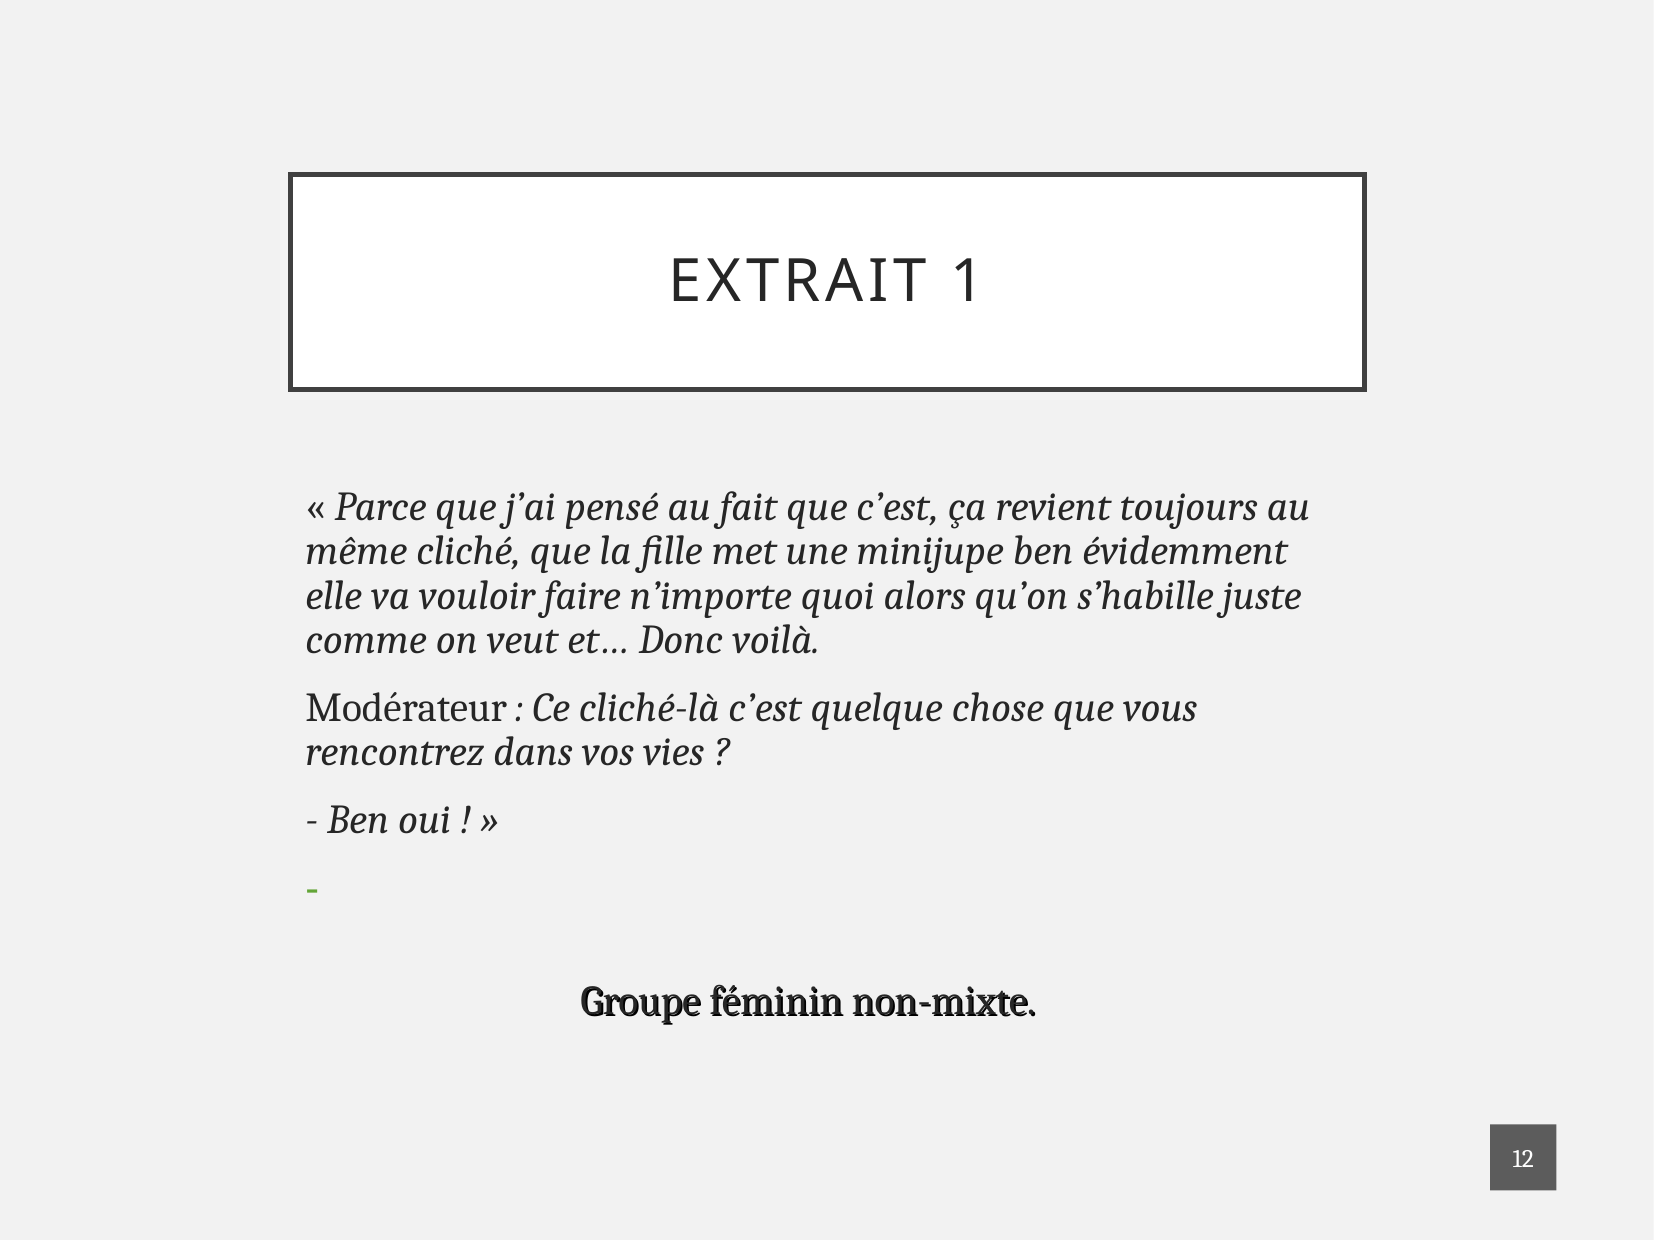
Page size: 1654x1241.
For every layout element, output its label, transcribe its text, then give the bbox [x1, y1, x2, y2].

text_box [1490, 1124, 1557, 1191]
title Extrait 1 [290, 174, 1365, 390]
list « Parce que j’ai pensé au fait que c’est, ça revient toujours au même cliché, que la fille met une minijupe ben évidemment elle va vouloir faire n’importe quoi alors qu’on s’habille juste comme on veut et… Donc voilà. Modérateur : Ce cliché-là c’est quelque chose que vous rencontrez dans vos vies ? - Ben oui ! » Groupe féminin non-mixte. [290, 477, 1365, 1038]
